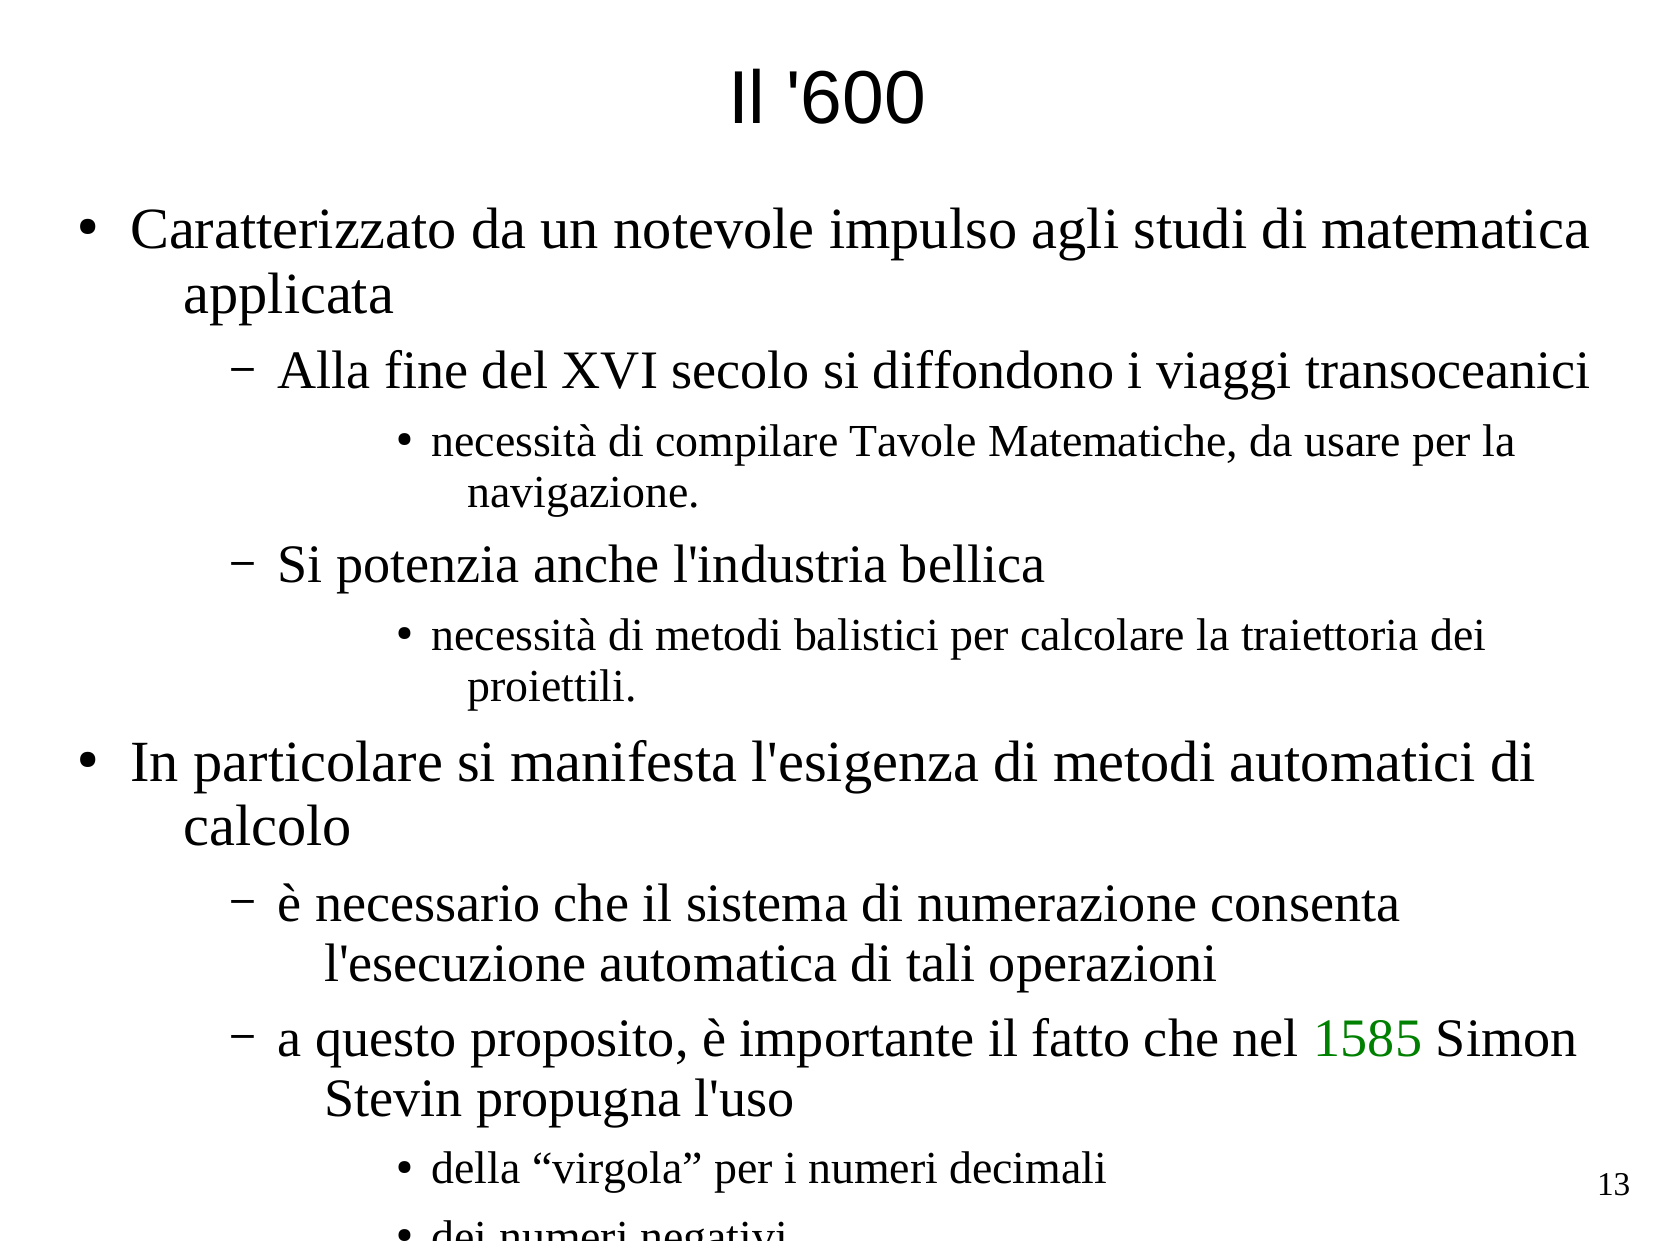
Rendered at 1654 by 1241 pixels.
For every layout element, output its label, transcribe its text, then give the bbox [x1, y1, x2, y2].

title Il '600 [37, 30, 1617, 166]
list Caratterizzato da un notevole impulso agli studi di matematica applicata Alla fine del XVI secolo si diffondono i viaggi transoceanici necessità di compilare Tavole Matematiche, da usare per la navigazione. Si potenzia anche l'industria bellica necessità di metodi balistici per calcolare la traiettoria dei proiettili. In particolare si manifesta l'esigenza di metodi automatici di calcolo è necessario che il sistema di numerazione consenta l'esecuzione automatica di tali operazioni a questo proposito, è importante il fatto che nel 1585 Simon Stevin propugna l'uso della “virgola” per i numeri decimali dei numeri negativi [42, 196, 1612, 1187]
